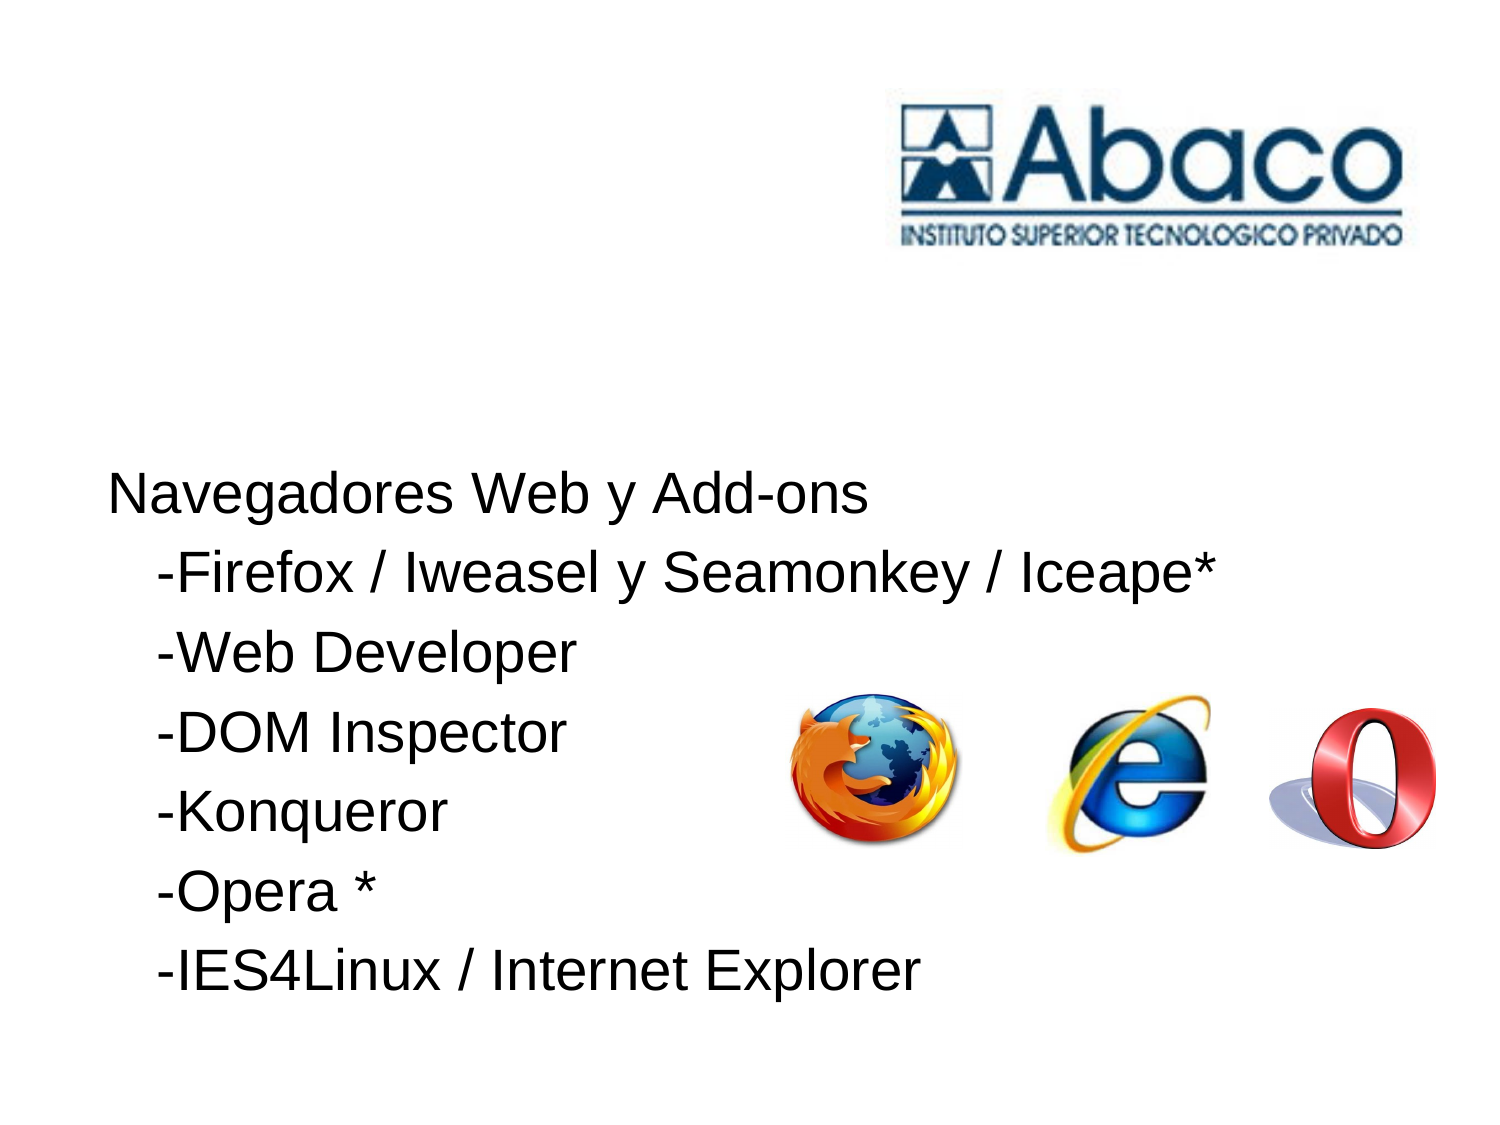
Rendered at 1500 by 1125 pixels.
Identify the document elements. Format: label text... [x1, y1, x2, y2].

picture [1045, 692, 1211, 857]
list Navegadores Web y Add-ons -Firefox / Iweasel y Seamonkey / Iceape* -Web Developer -DOM Inspector -Konqueror -Opera * -IES4Linux / Internet Explorer [76, 373, 1427, 1071]
picture [785, 692, 963, 849]
picture [1269, 708, 1436, 849]
picture [885, 88, 1420, 266]
